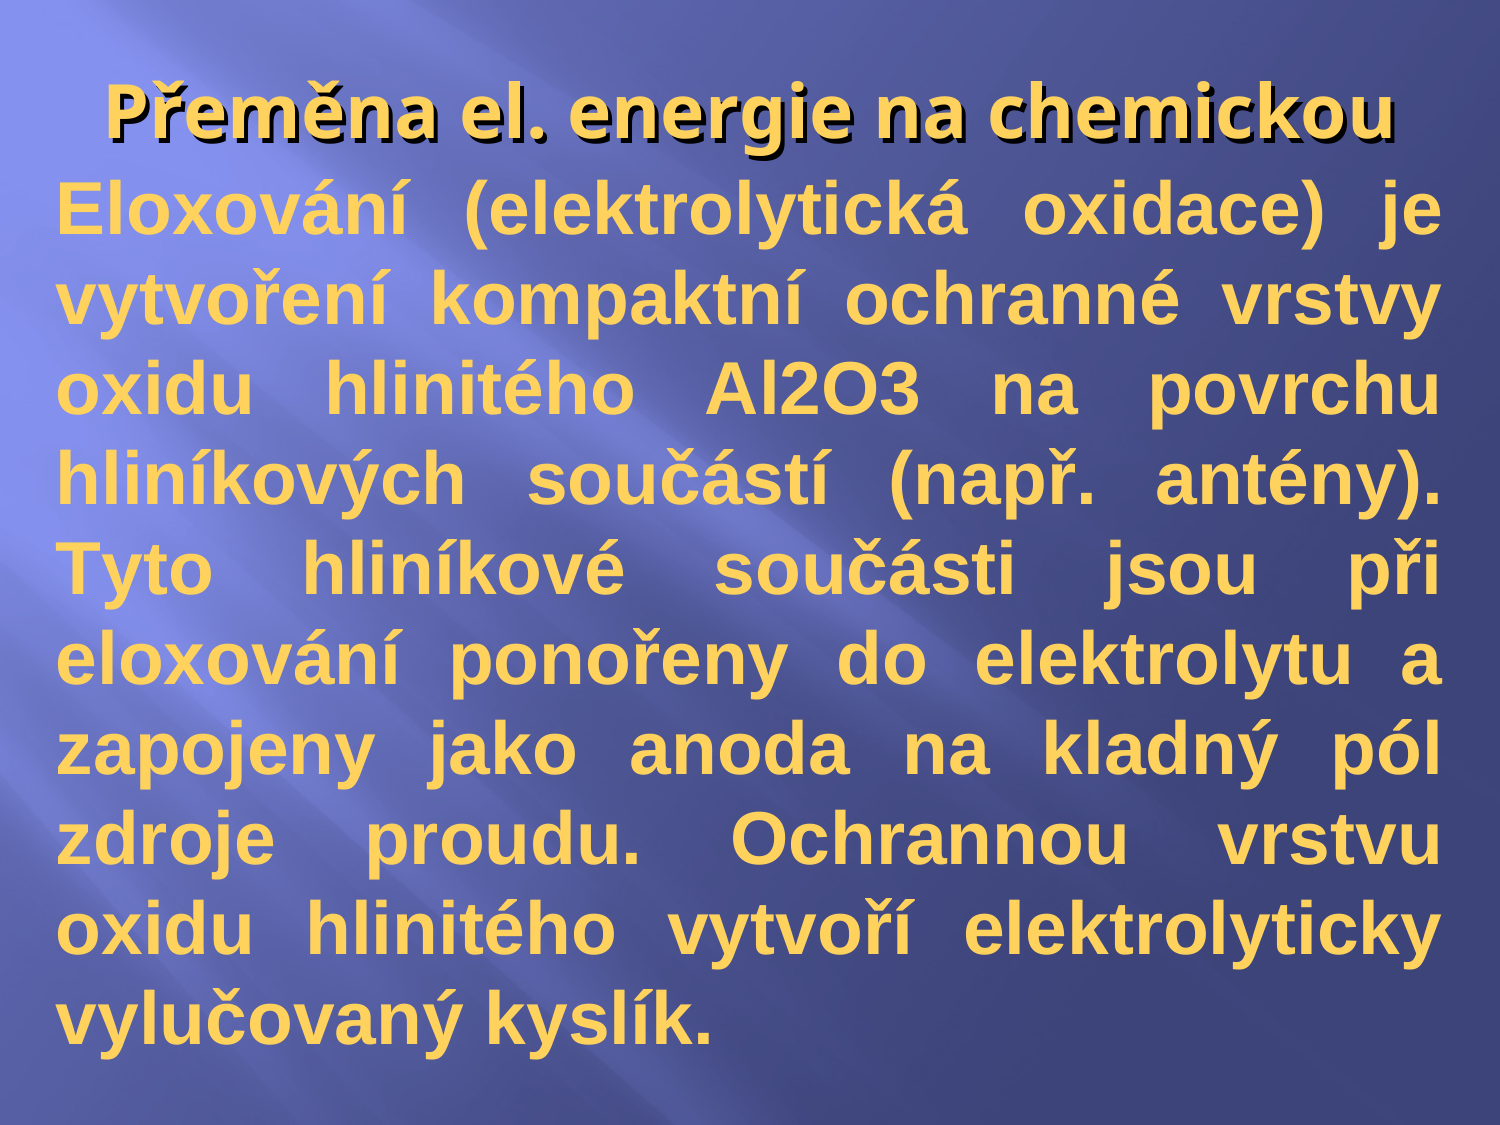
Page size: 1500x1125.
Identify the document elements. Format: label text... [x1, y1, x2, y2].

title Přeměna el. energie na chemickou [64, 11, 1436, 172]
text_box Eloxování (elektrolytická oxidace) je vytvoření kompaktní ochranné vrstvy oxidu hlinitého Al2O3 na povrchu hliníkových součástí (např. antény). Tyto hliníkové součásti jsou při eloxování ponořeny do elektrolytu a zapojeny jako anoda na kladný pól zdroje proudu. Ochrannou vrstvu oxidu hlinitého vytvoří elektrolyticky vylučovaný kyslík. [41, 172, 1459, 1047]
picture [0, 0, 1500, 1125]
